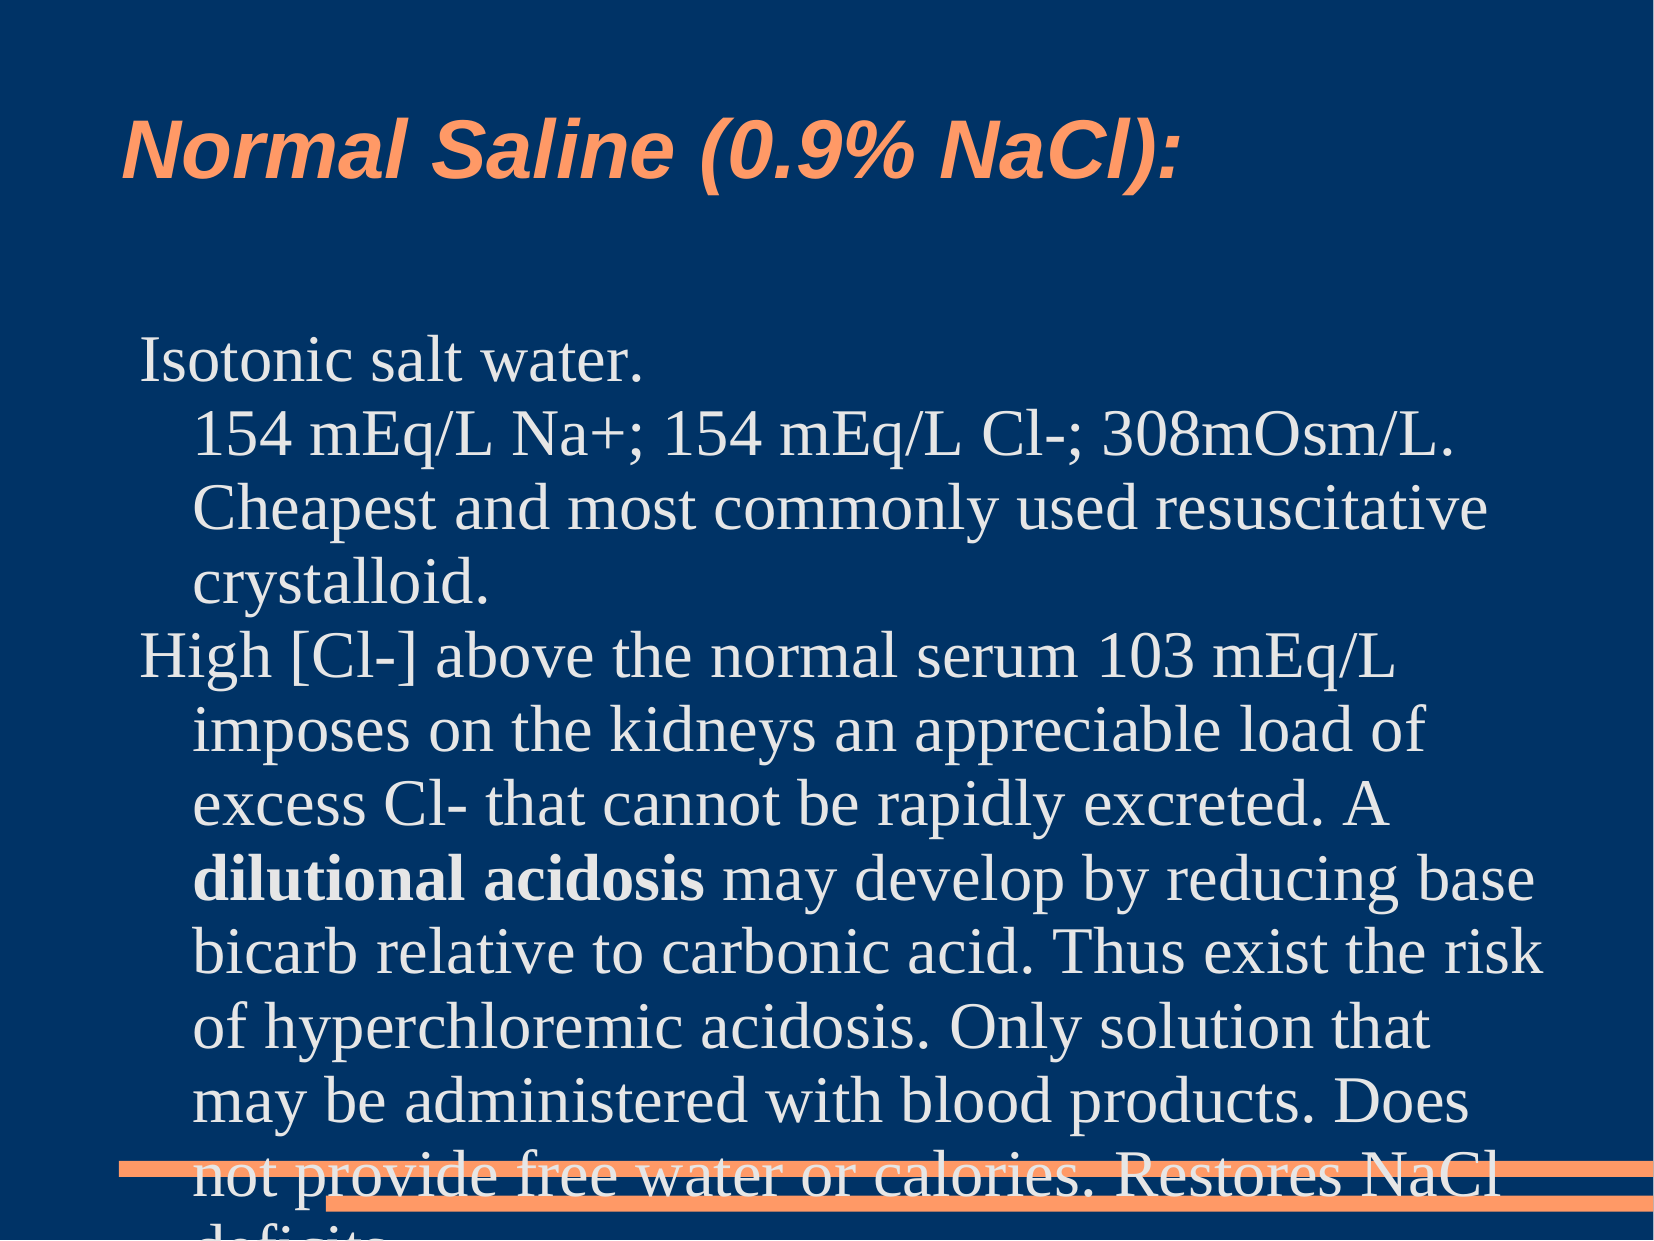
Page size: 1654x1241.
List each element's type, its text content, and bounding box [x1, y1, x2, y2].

list Isotonic salt water. 154 mEq/L Na+; 154 mEq/L Cl-; 308mOsm/L. Cheapest and most commonly used resuscitative crystalloid. High [Cl-] above the normal serum 103 mEq/L imposes on the kidneys an appreciable load of excess Cl- that cannot be rapidly excreted. A dilutional acidosis may develop by reducing base bicarb relative to carbonic acid. Thus exist the risk of hyperchloremic acidosis. Only solution that may be administered with blood products. Does not provide free water or calories. Restores NaCl deficits. [121, 322, 1561, 1241]
title Normal Saline (0.9% NaCl): [121, 46, 1534, 254]
